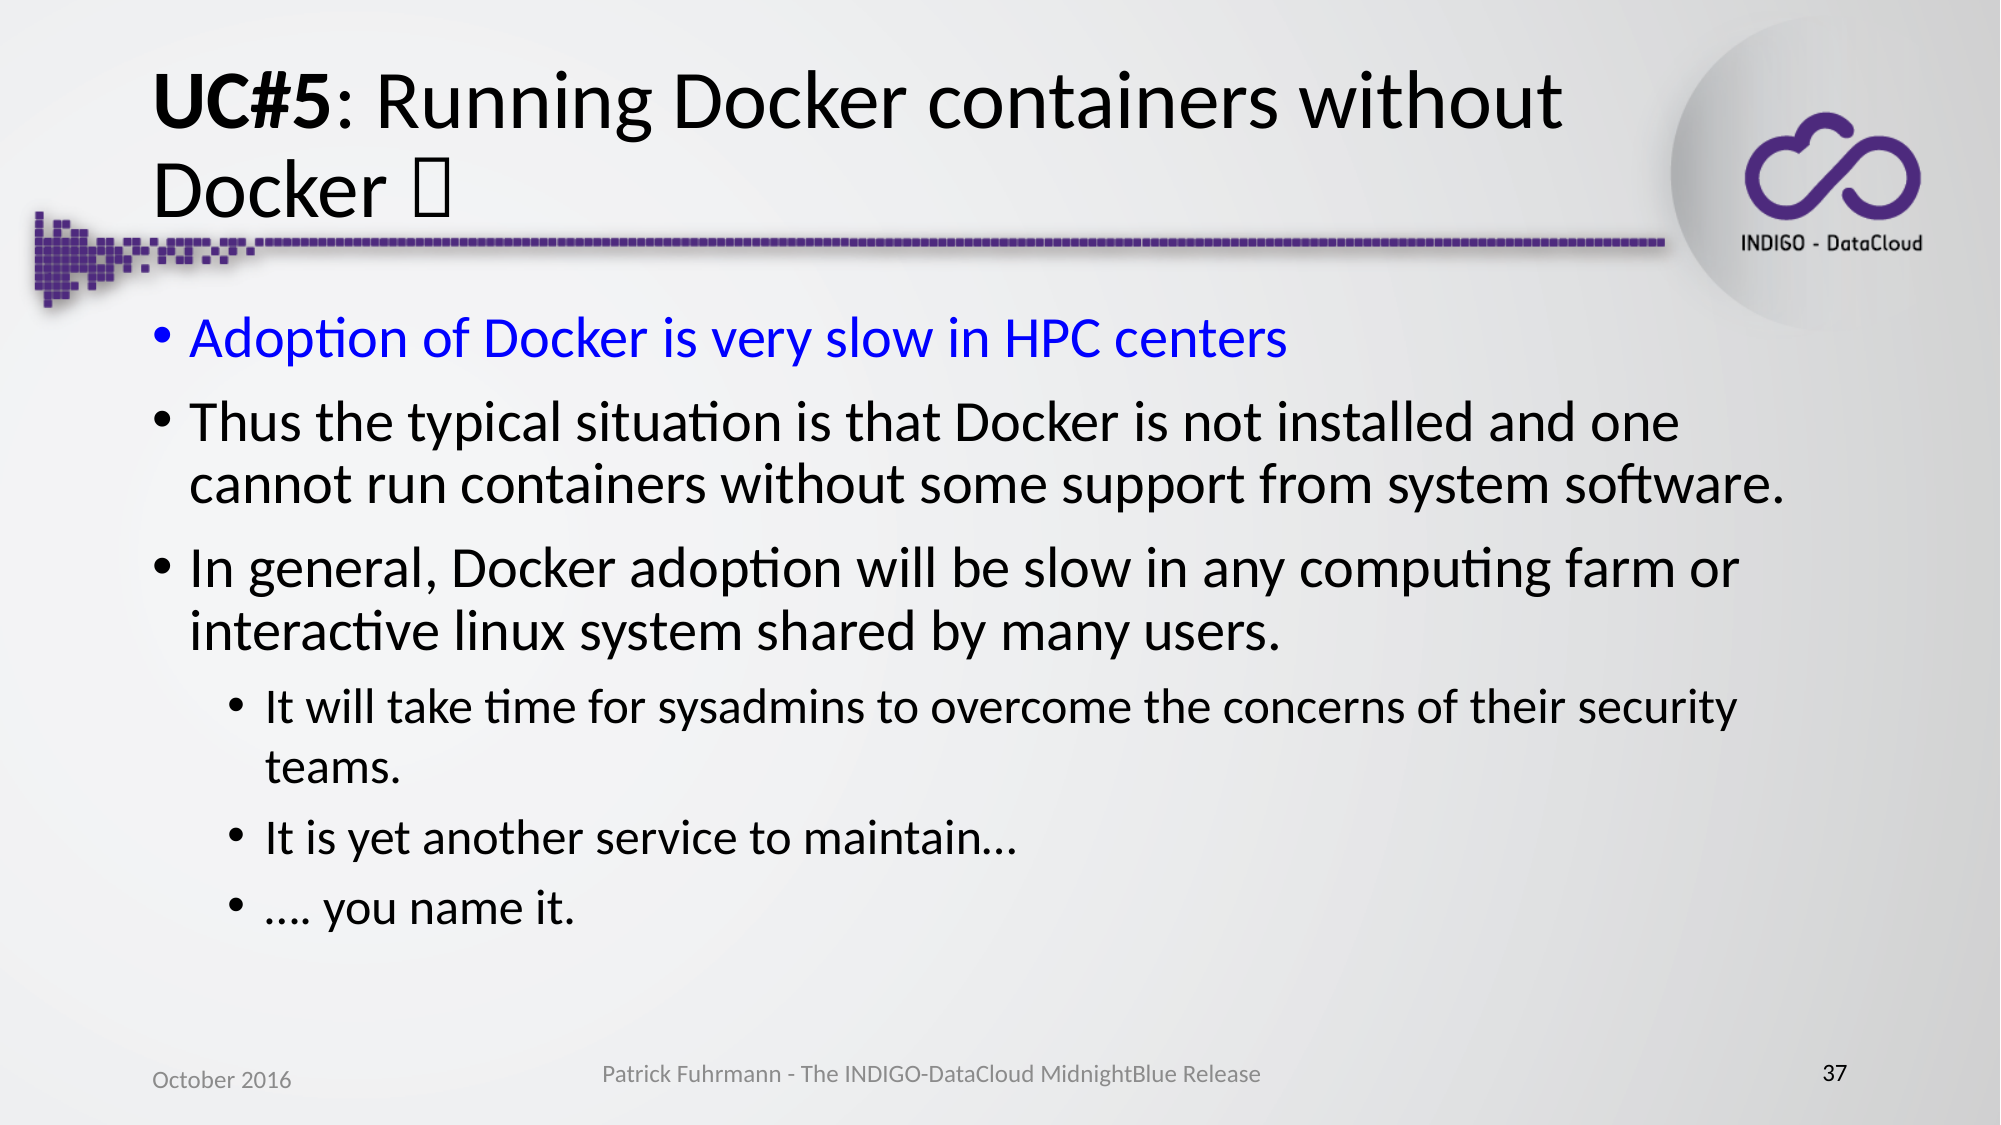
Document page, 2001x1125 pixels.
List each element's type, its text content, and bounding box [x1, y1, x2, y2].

slide_number October 2016 [137, 1048, 588, 1109]
footer Patrick Fuhrmann - The INDIGO-DataCloud MidnightBlue Release [587, 1042, 1413, 1103]
list Adoption of Docker is very slow in HPC centers Thus the typical situation is that Docker is not installed and one cannot run containers without some support from system software. In general, Docker adoption will be slow in any computing farm or interactive linux system shared by many users. It will take time for sysadmins to overcome the concerns of their security teams. It is yet another service to maintain… …. you name it. [137, 299, 1863, 1014]
picture [0, 0, 2000, 1125]
title UC#5: Running Docker containers without Docker  [137, 37, 1733, 255]
slide_number <number> [1702, 1041, 1863, 1102]
